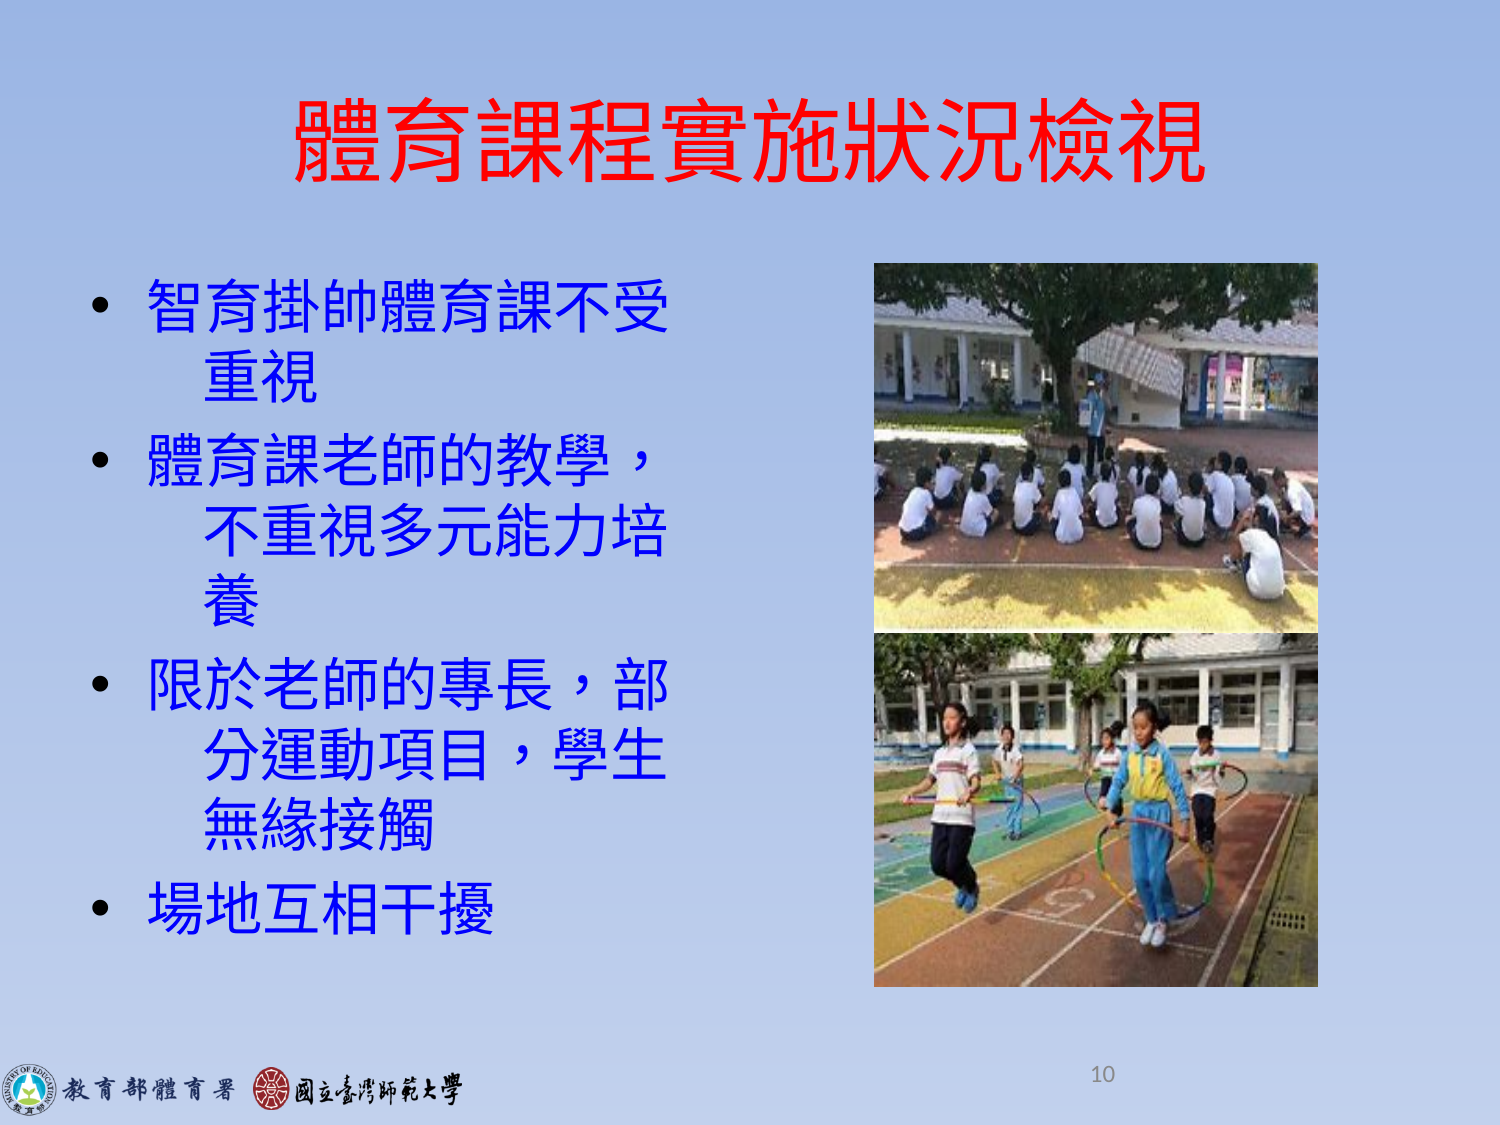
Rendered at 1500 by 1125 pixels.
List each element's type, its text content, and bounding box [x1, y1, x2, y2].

list 智育掛帥體育課不受重視 體育課老師的教學，不重視多元能力培養 限於老師的專長，部分運動項目，學生無緣接觸 場地互相干擾 [75, 262, 738, 1005]
text_box [1074, 1042, 1426, 1103]
title 體育課程實施狀況檢視 [75, 45, 1426, 233]
picture [874, 263, 1318, 988]
